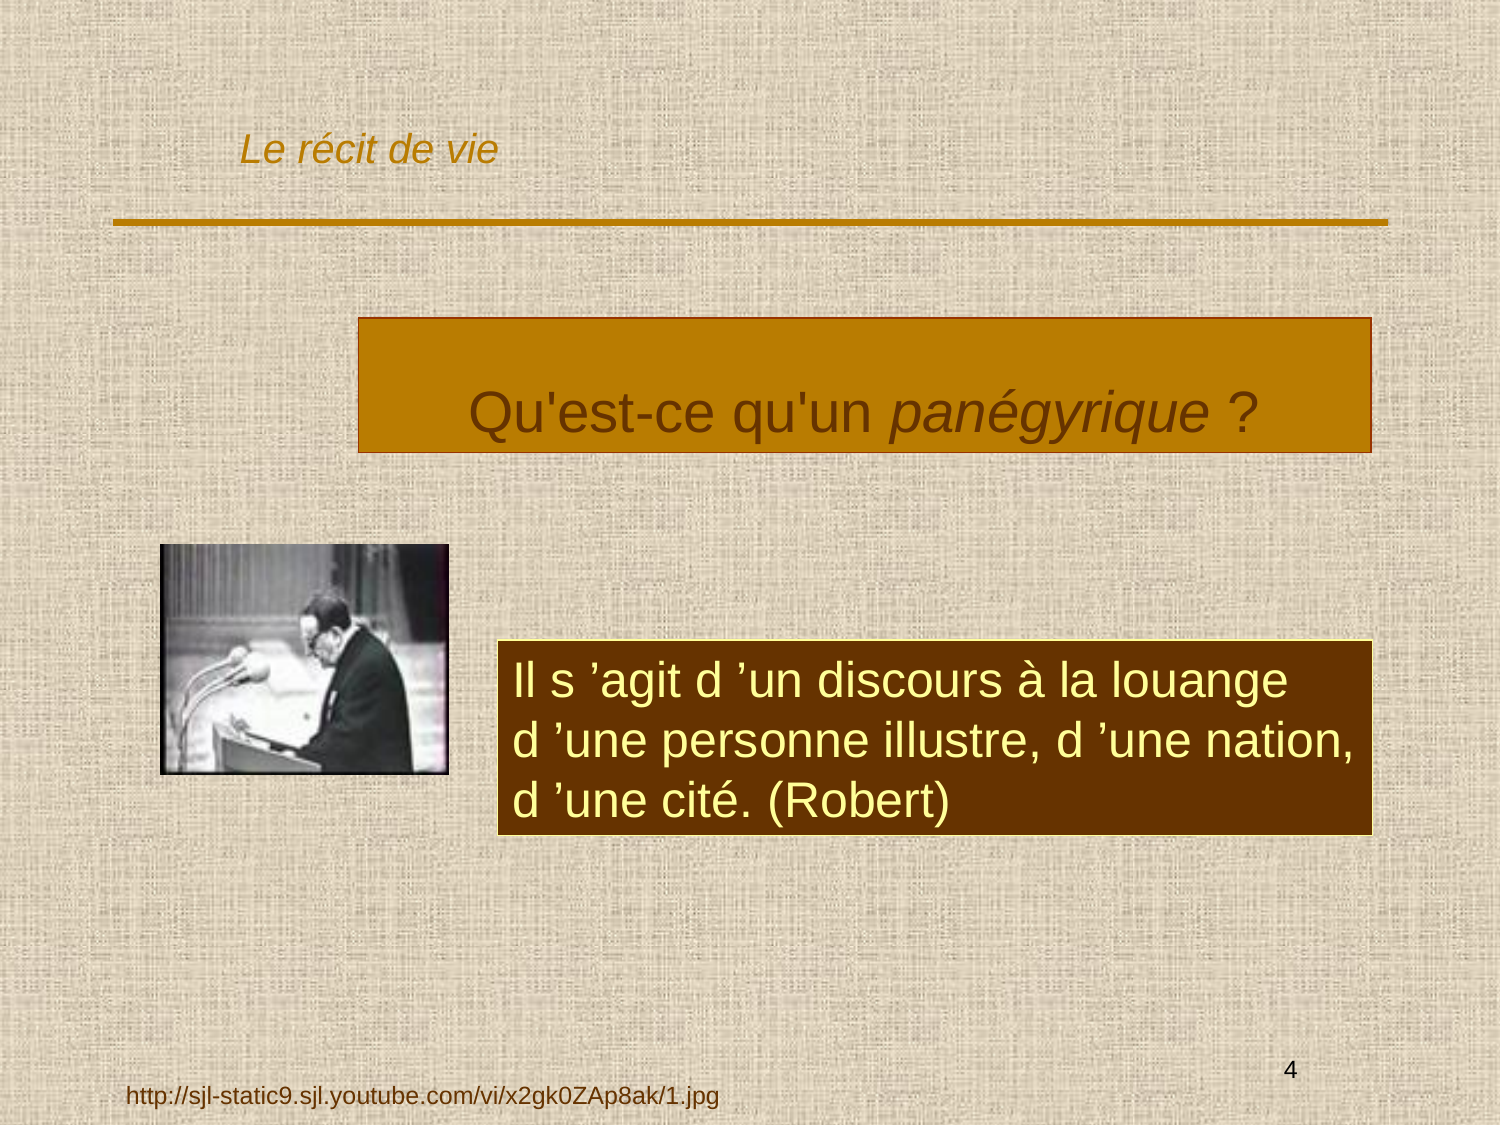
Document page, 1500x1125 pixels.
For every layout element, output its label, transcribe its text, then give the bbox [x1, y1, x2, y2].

text_box Qu'est-ce qu'un panégyrique ? [358, 317, 1371, 453]
picture [0, 0, 1500, 1125]
text_box Il s ’agit d ’un discours à la louange d ’une personne illustre, d ’une nation, d ’une cité. (Robert) [497, 640, 1373, 836]
text_box Le récit de vie [224, 114, 515, 180]
text_box http://sjl-static9.sjl.youtube.com/vi/x2gk0ZAp8ak/1.jpg [111, 1072, 809, 1118]
